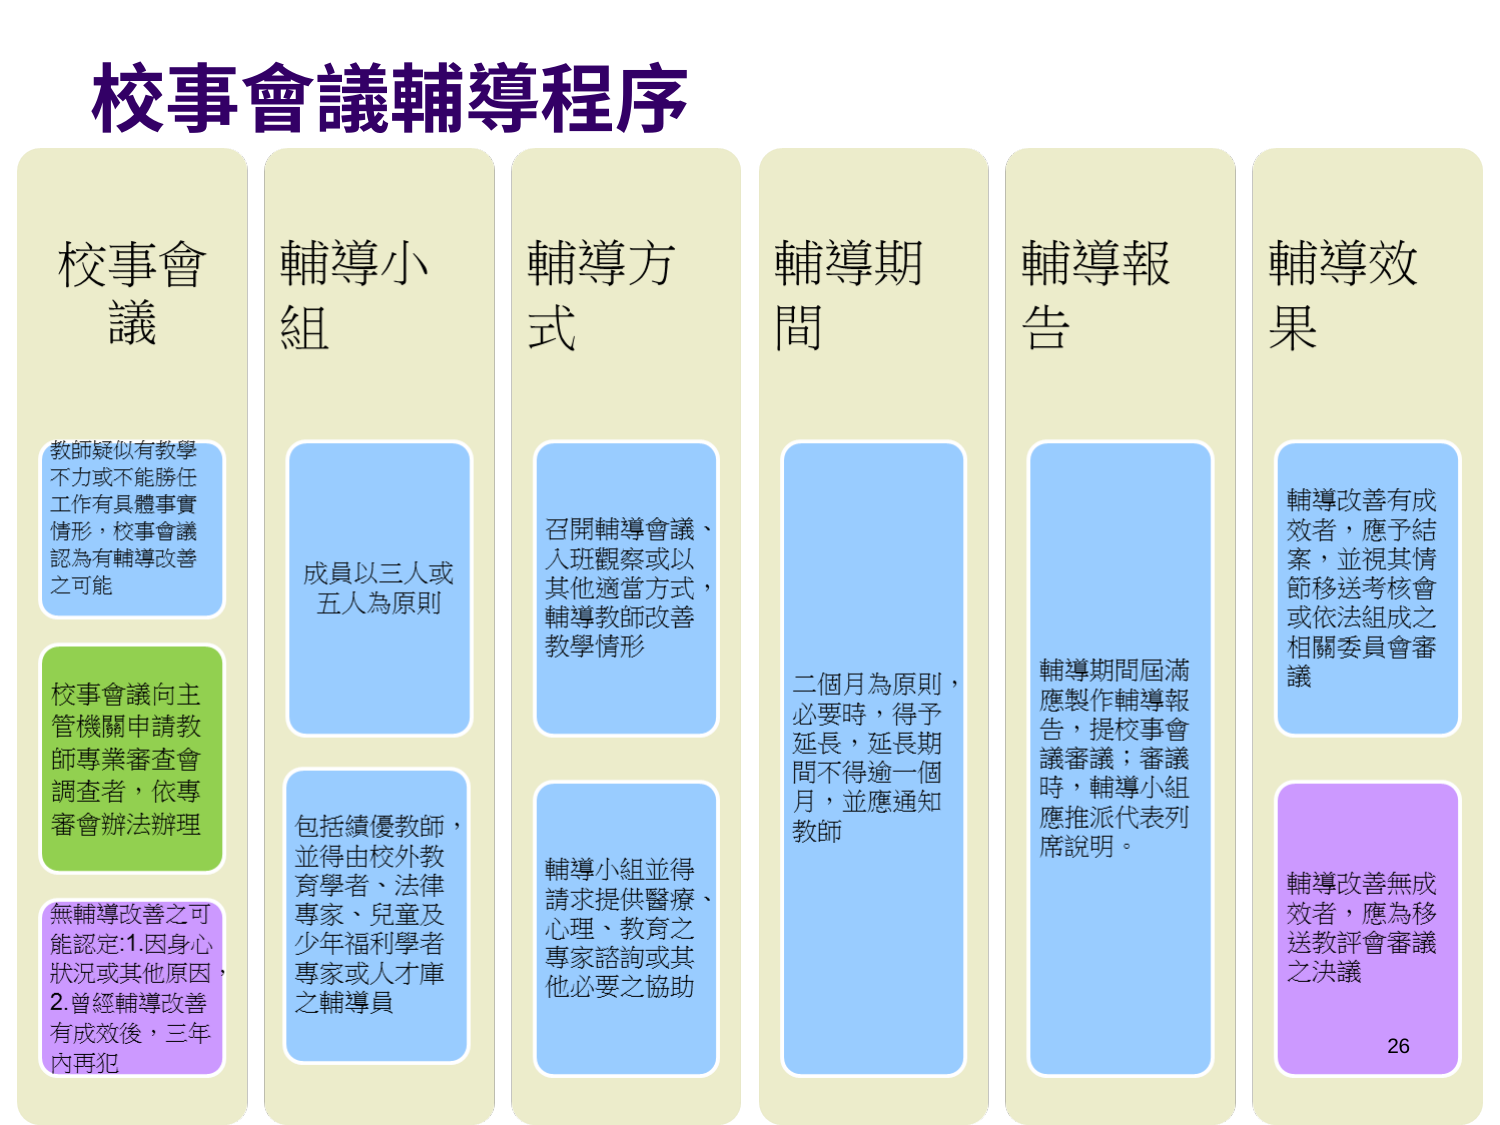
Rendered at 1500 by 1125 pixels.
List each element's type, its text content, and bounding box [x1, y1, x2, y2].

title 校事會議輔導程序 [74, 20, 1313, 148]
text_box <number> [1074, 1025, 1426, 1101]
picture [17, 148, 1483, 1125]
